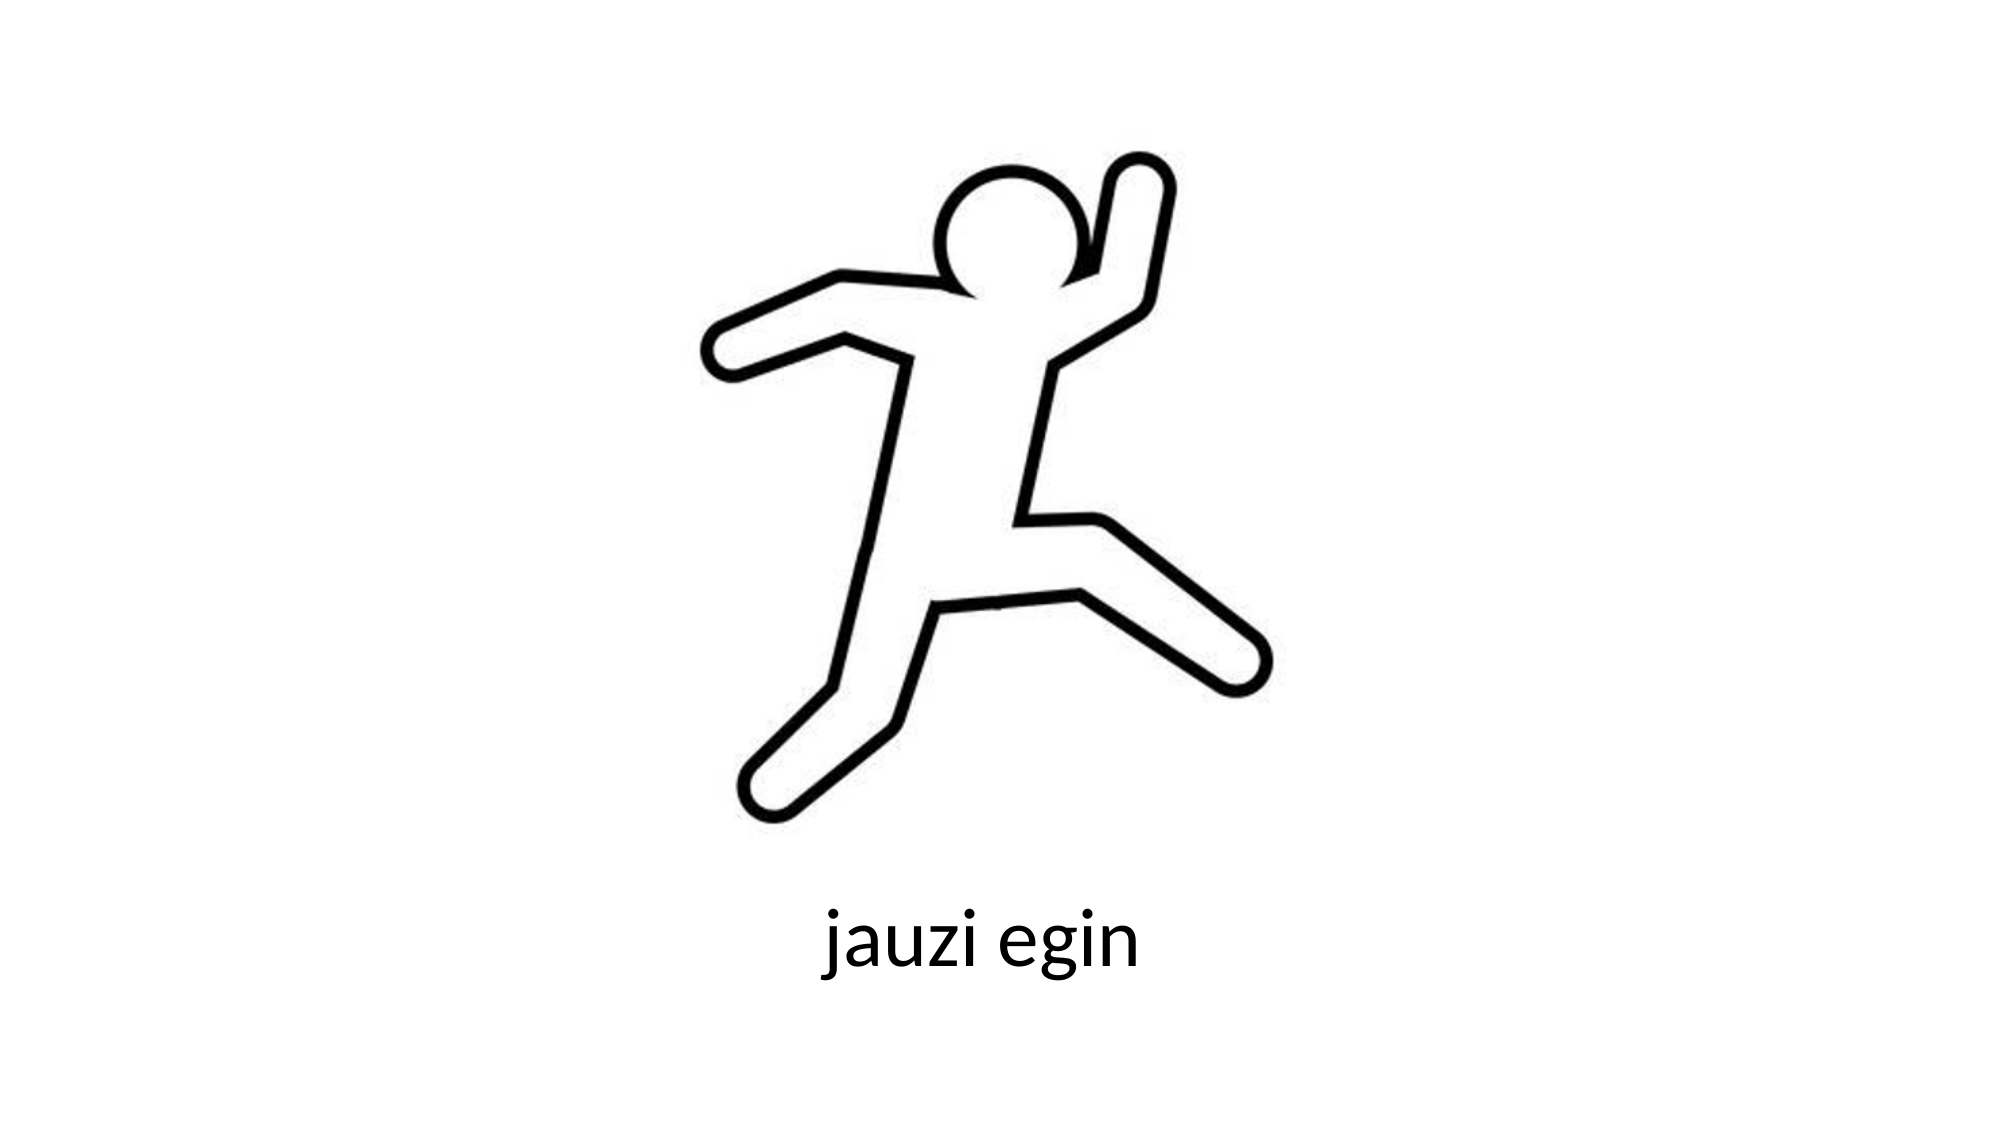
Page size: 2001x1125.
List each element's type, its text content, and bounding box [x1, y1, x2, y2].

text_box jauzi egin [808, 875, 1191, 991]
picture [613, 71, 1339, 846]
